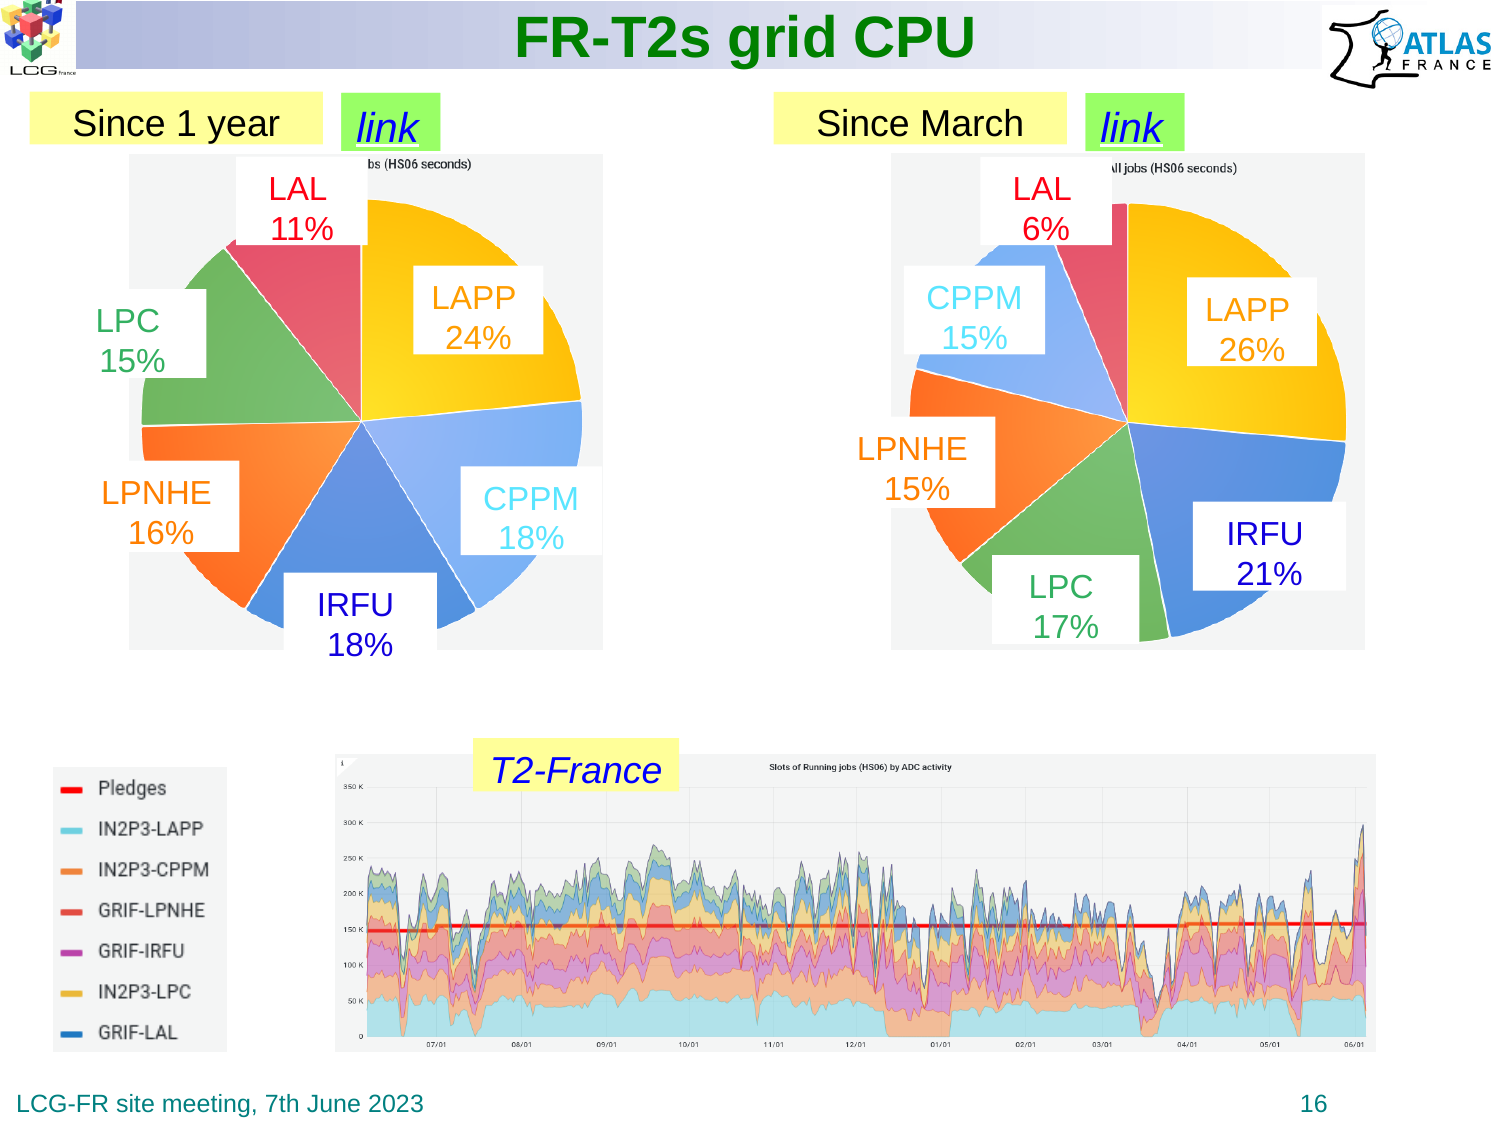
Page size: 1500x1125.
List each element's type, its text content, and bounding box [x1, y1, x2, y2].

picture [335, 754, 1376, 1052]
picture [129, 154, 603, 650]
text_box link [341, 92, 441, 151]
picture [53, 767, 227, 1053]
picture [891, 153, 1365, 650]
text_box CPPM 18% [460, 466, 603, 556]
text_box IRFU 21% [1192, 501, 1347, 591]
text_box T2-France [473, 738, 680, 792]
text_box CPPM 15% [903, 265, 1046, 355]
text_box LPC 15% [58, 289, 207, 378]
text_box IRFU 18% [283, 572, 437, 662]
text_box LPNHE 16% [82, 460, 240, 552]
text_box link [1085, 93, 1185, 152]
text_box Since March [773, 91, 1067, 145]
text_box FR-T2s grid CPU [7, 0, 1500, 121]
text_box LAL 11% [236, 156, 368, 246]
text_box LAPP 26% [1187, 277, 1317, 367]
text_box LAPP 24% [413, 265, 544, 355]
picture [0, 0, 7, 75]
text_box LAL 6% [980, 156, 1112, 246]
text_box LPC 17% [992, 555, 1140, 644]
text_box Since 1 year [29, 91, 323, 145]
text_box LPNHE 15% [838, 416, 996, 508]
